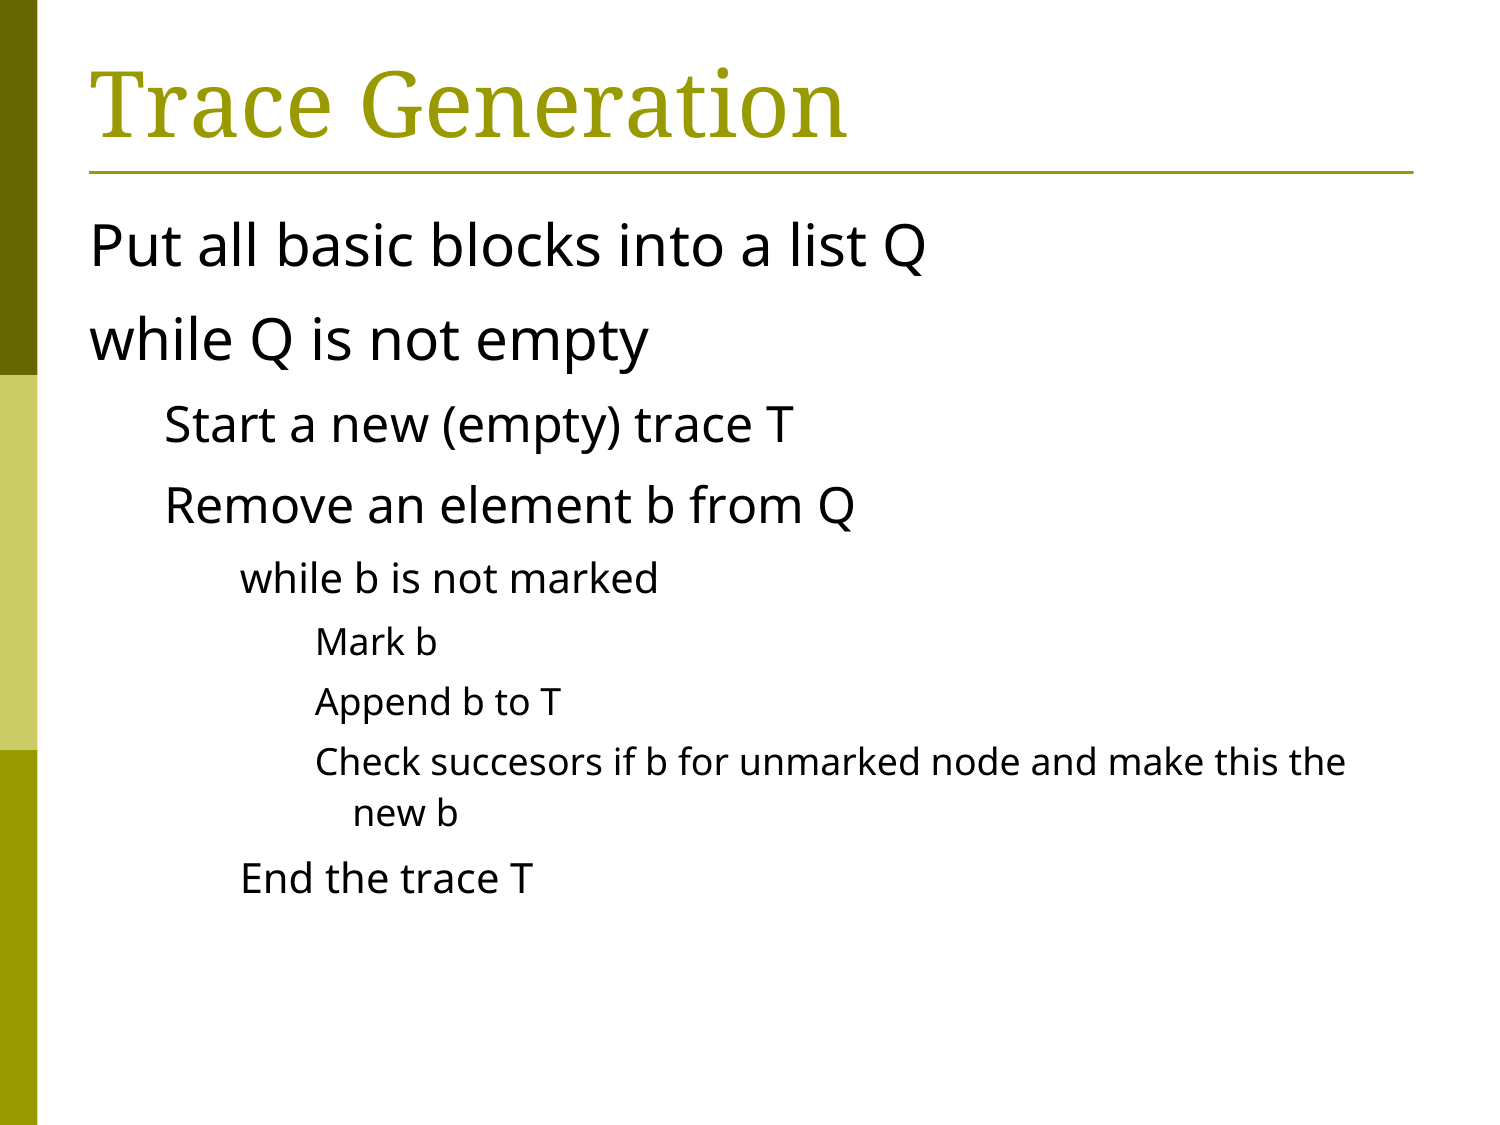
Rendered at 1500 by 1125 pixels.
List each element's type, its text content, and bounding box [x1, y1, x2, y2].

list Put all basic blocks into a list Q while Q is not empty Start a new (empty) trace T Remove an element b from Q while b is not marked Mark b Append b to T Check succesors if b for unmarked node and make this the new b End the trace T [75, 196, 1426, 1006]
title Trace Generation [75, 45, 1426, 173]
